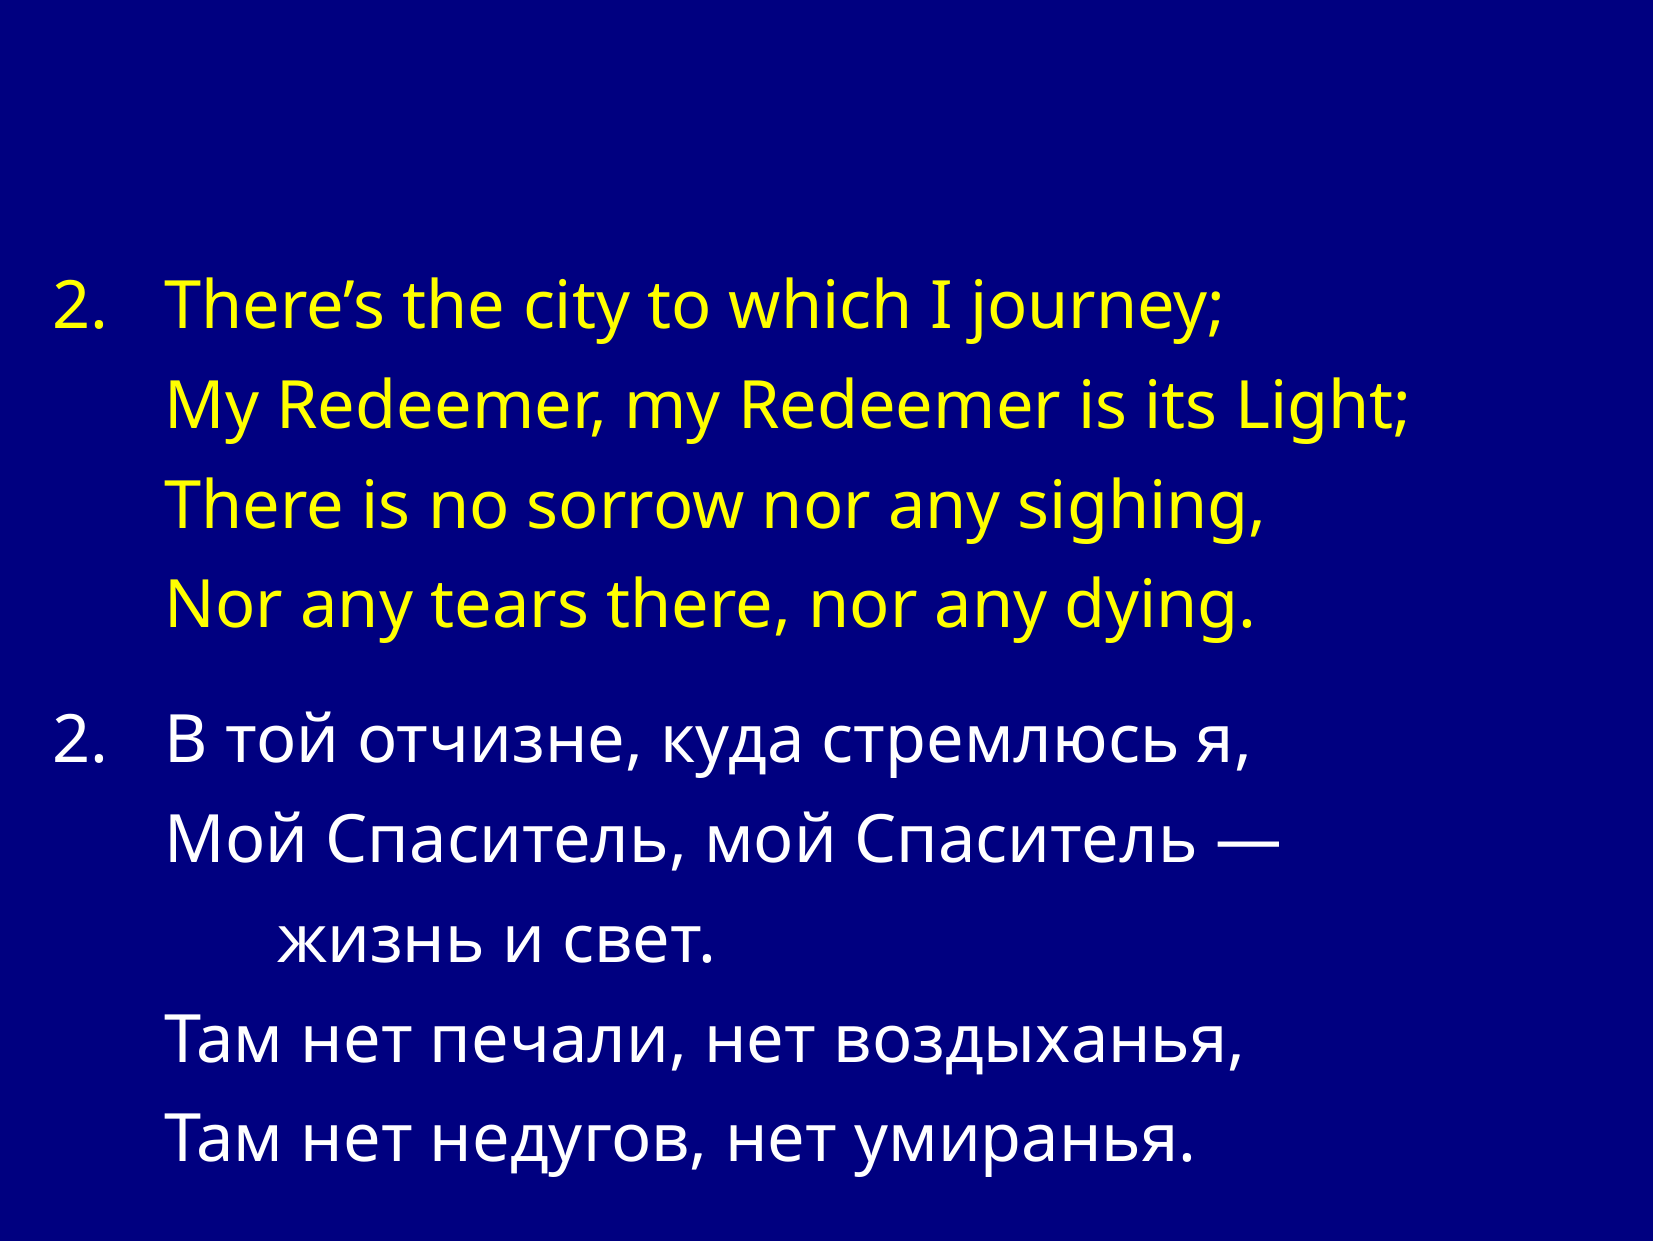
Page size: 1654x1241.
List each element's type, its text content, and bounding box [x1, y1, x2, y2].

text_box 2. В той отчизне, куда стремлюсь я, Мой Спаситель, мой Спаситель — жизнь и свет. Там нет печали, нет воздыханья, Там нет недугов, нет умиранья. [37, 675, 1653, 1163]
text_box 2. There’s the city to which I journey; My Redeemer, my Redeemer is its Light; There is no sorrow nor any sighing, Nor any tears there, nor any dying. [37, 150, 1653, 638]
